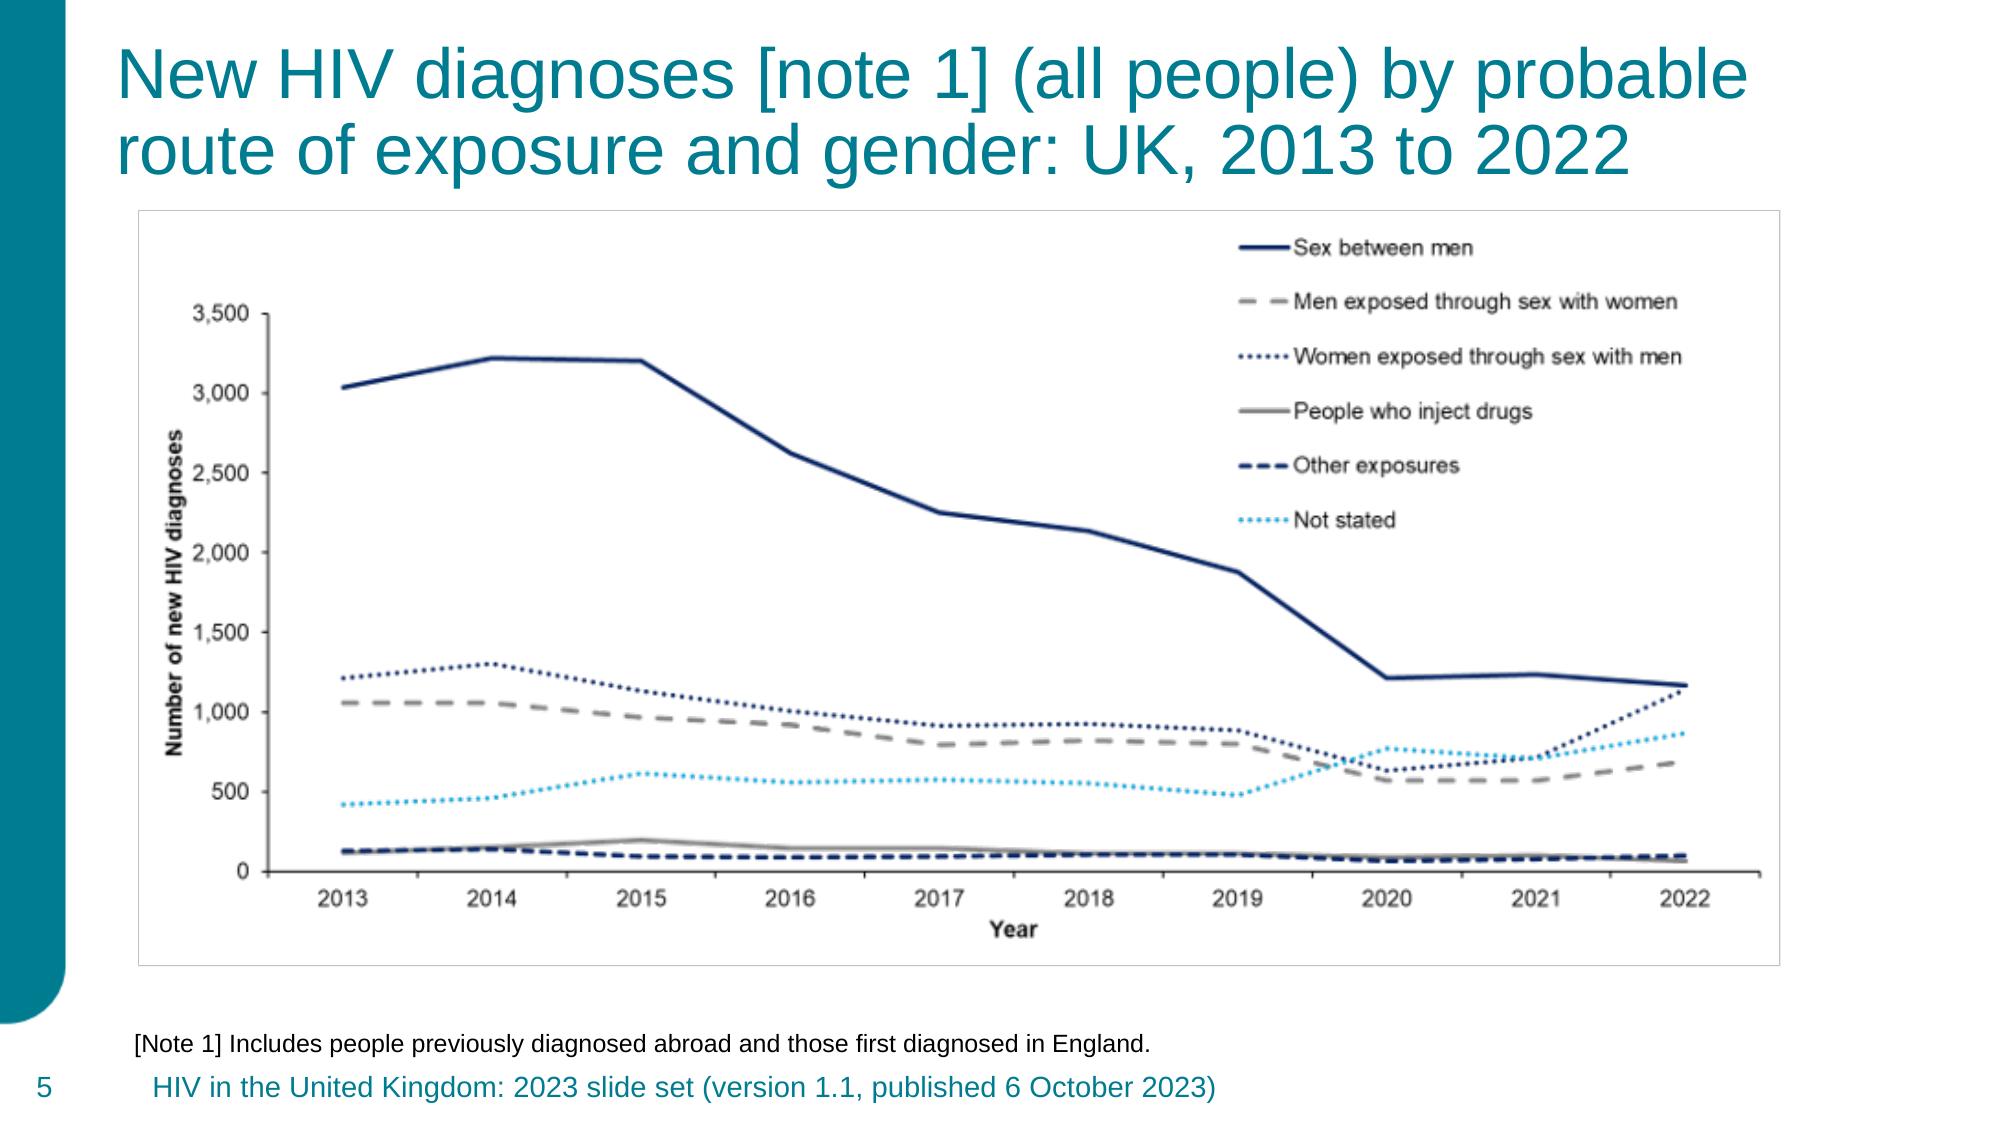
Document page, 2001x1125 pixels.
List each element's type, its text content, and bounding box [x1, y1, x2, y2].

text_box [Note 1] Includes people previously diagnosed abroad and those first diagnosed in England. [119, 1019, 1356, 1066]
picture [137, 209, 1782, 968]
title New HIV diagnoses [note 1] (all people) by probable route of exposure and gender: UK, 2013 to 2022 [101, 29, 1926, 189]
text_box HIV in the United Kingdom: 2023 slide set (version 1.1, published 6 October 2023) [137, 1056, 1780, 1116]
text_box [21, 1056, 120, 1117]
